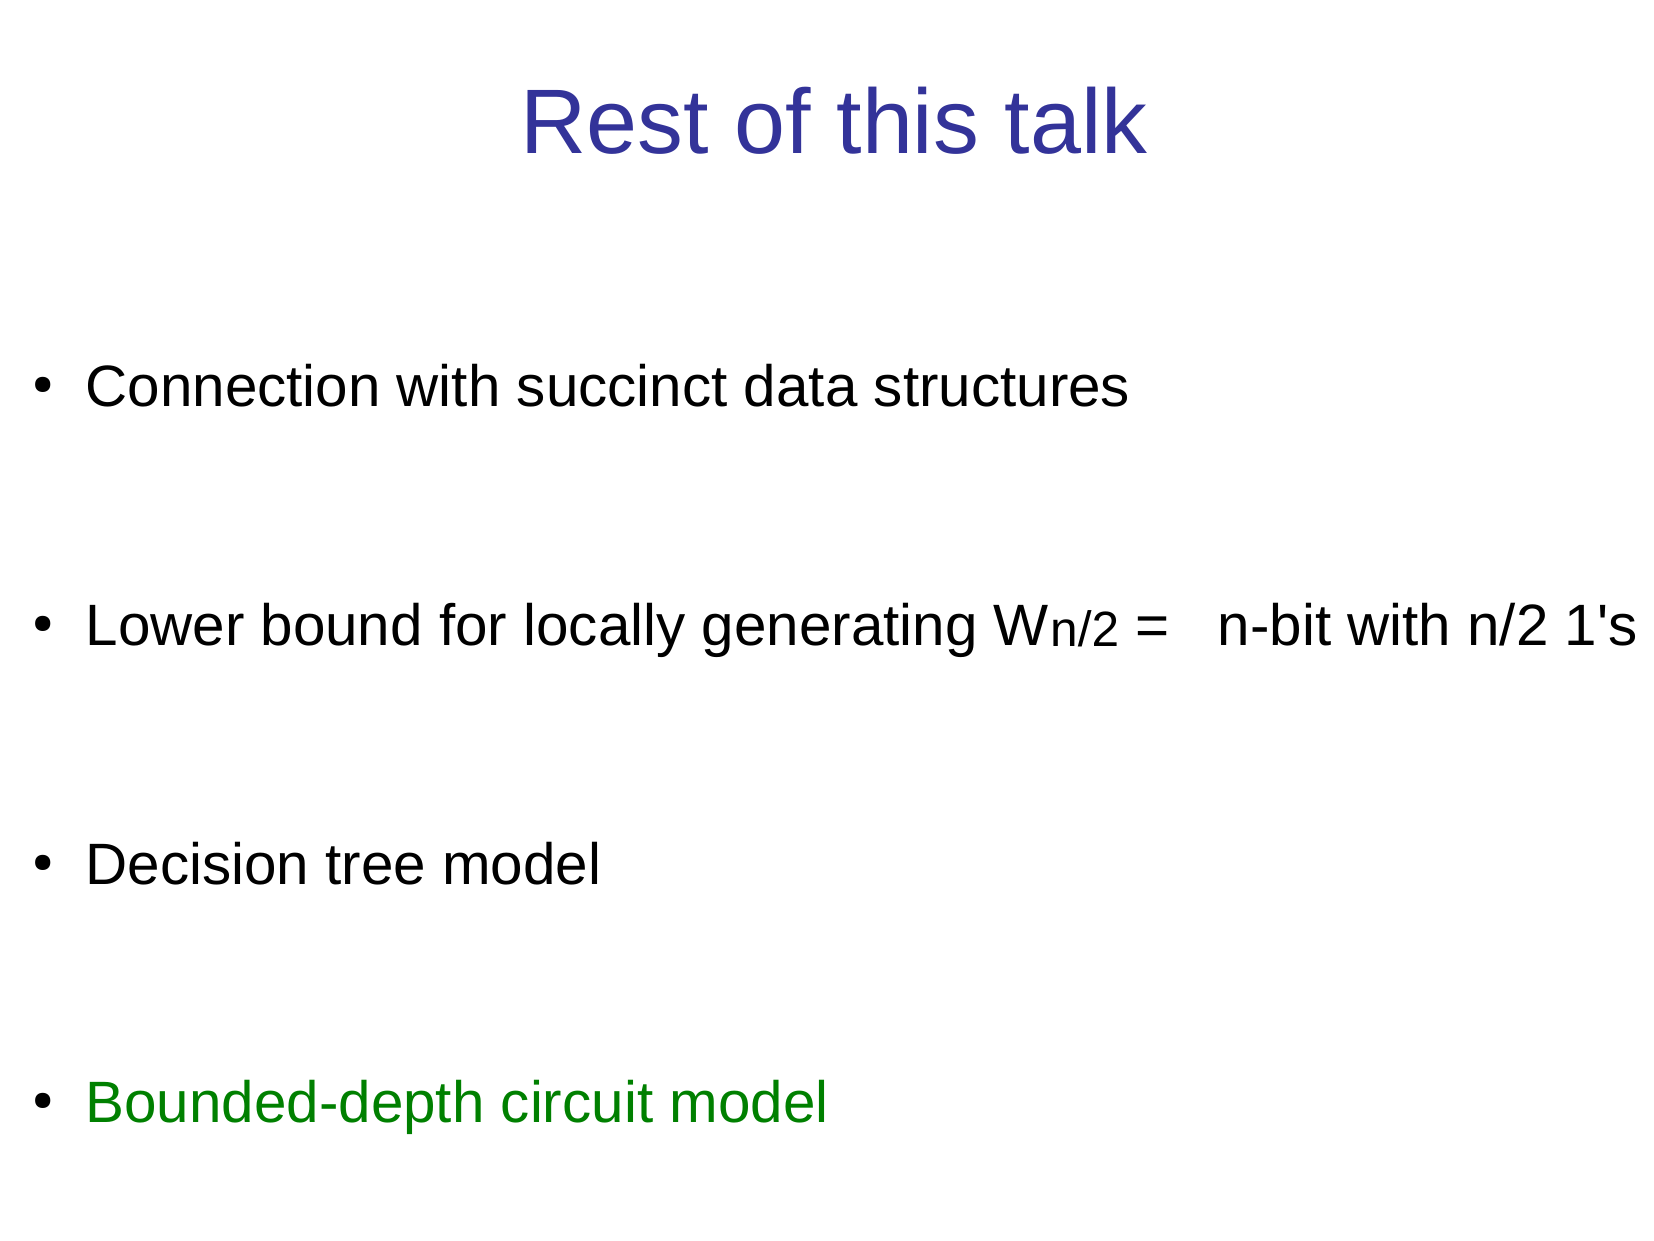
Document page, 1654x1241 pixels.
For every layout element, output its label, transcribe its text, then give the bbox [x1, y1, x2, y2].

title Rest of this talk [131, 18, 1538, 226]
list Connection with succinct data structures Lower bound for locally generating Wn/2 = n-bit with n/2 1's Decision tree model Bounded-depth circuit model [0, 187, 1654, 1241]
